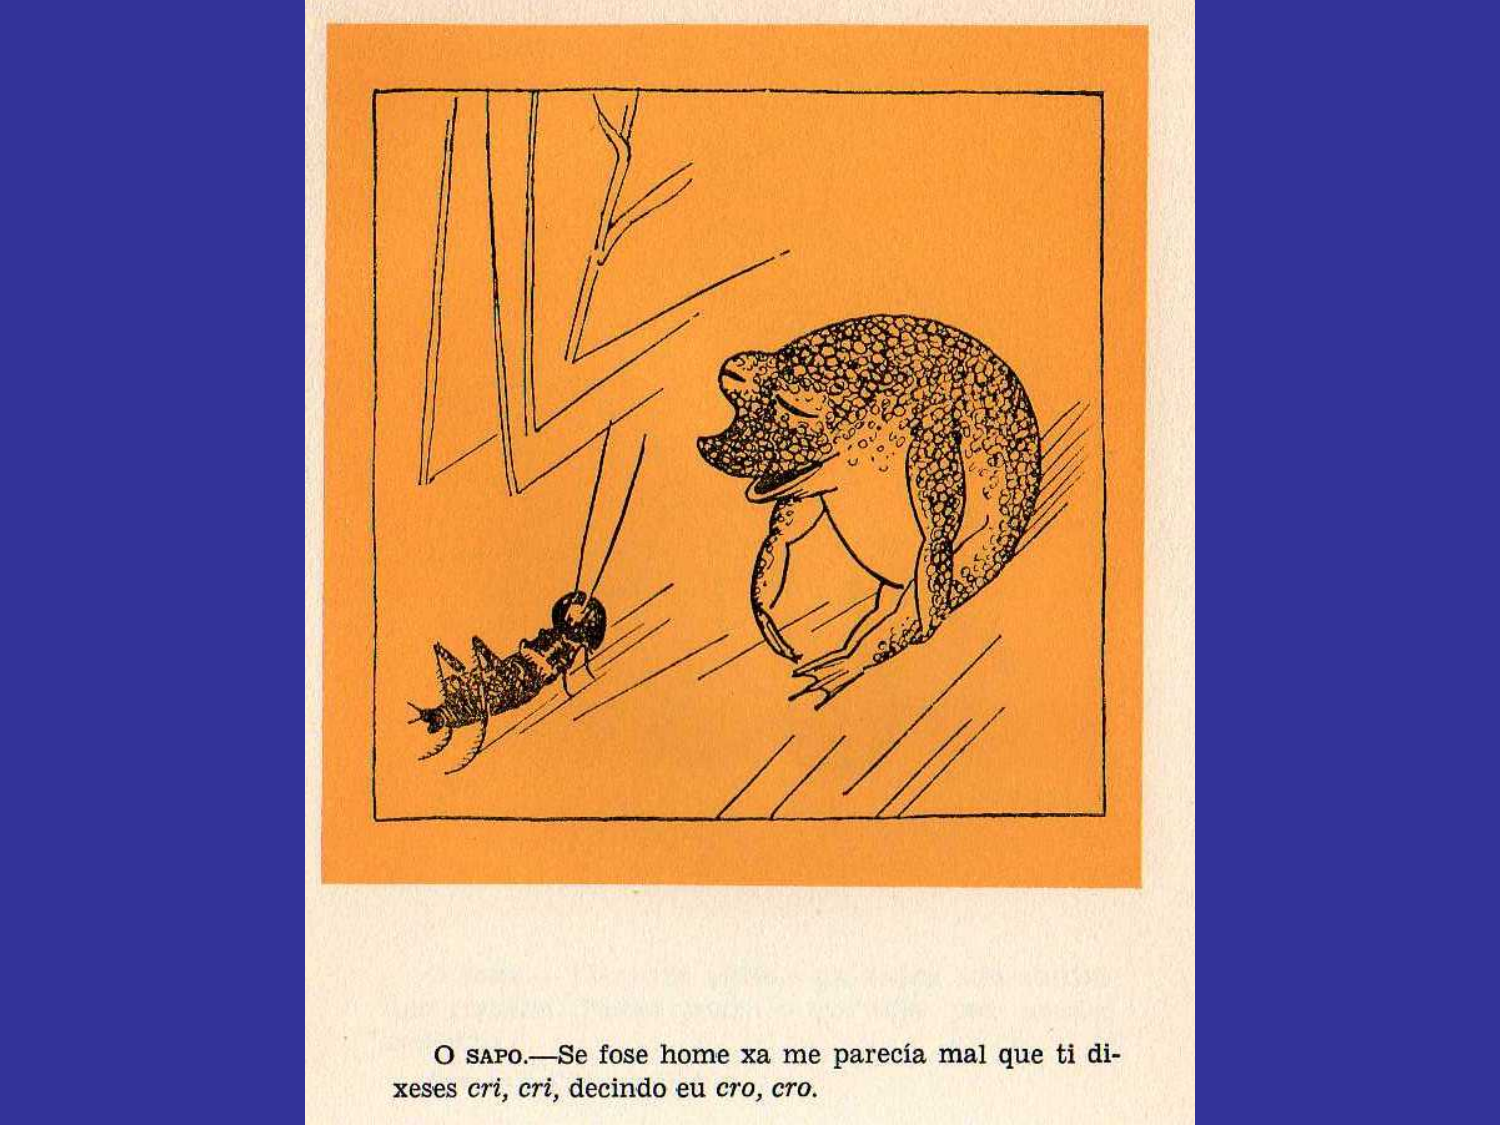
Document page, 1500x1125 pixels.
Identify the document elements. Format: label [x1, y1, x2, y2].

picture [305, 0, 1195, 1125]
